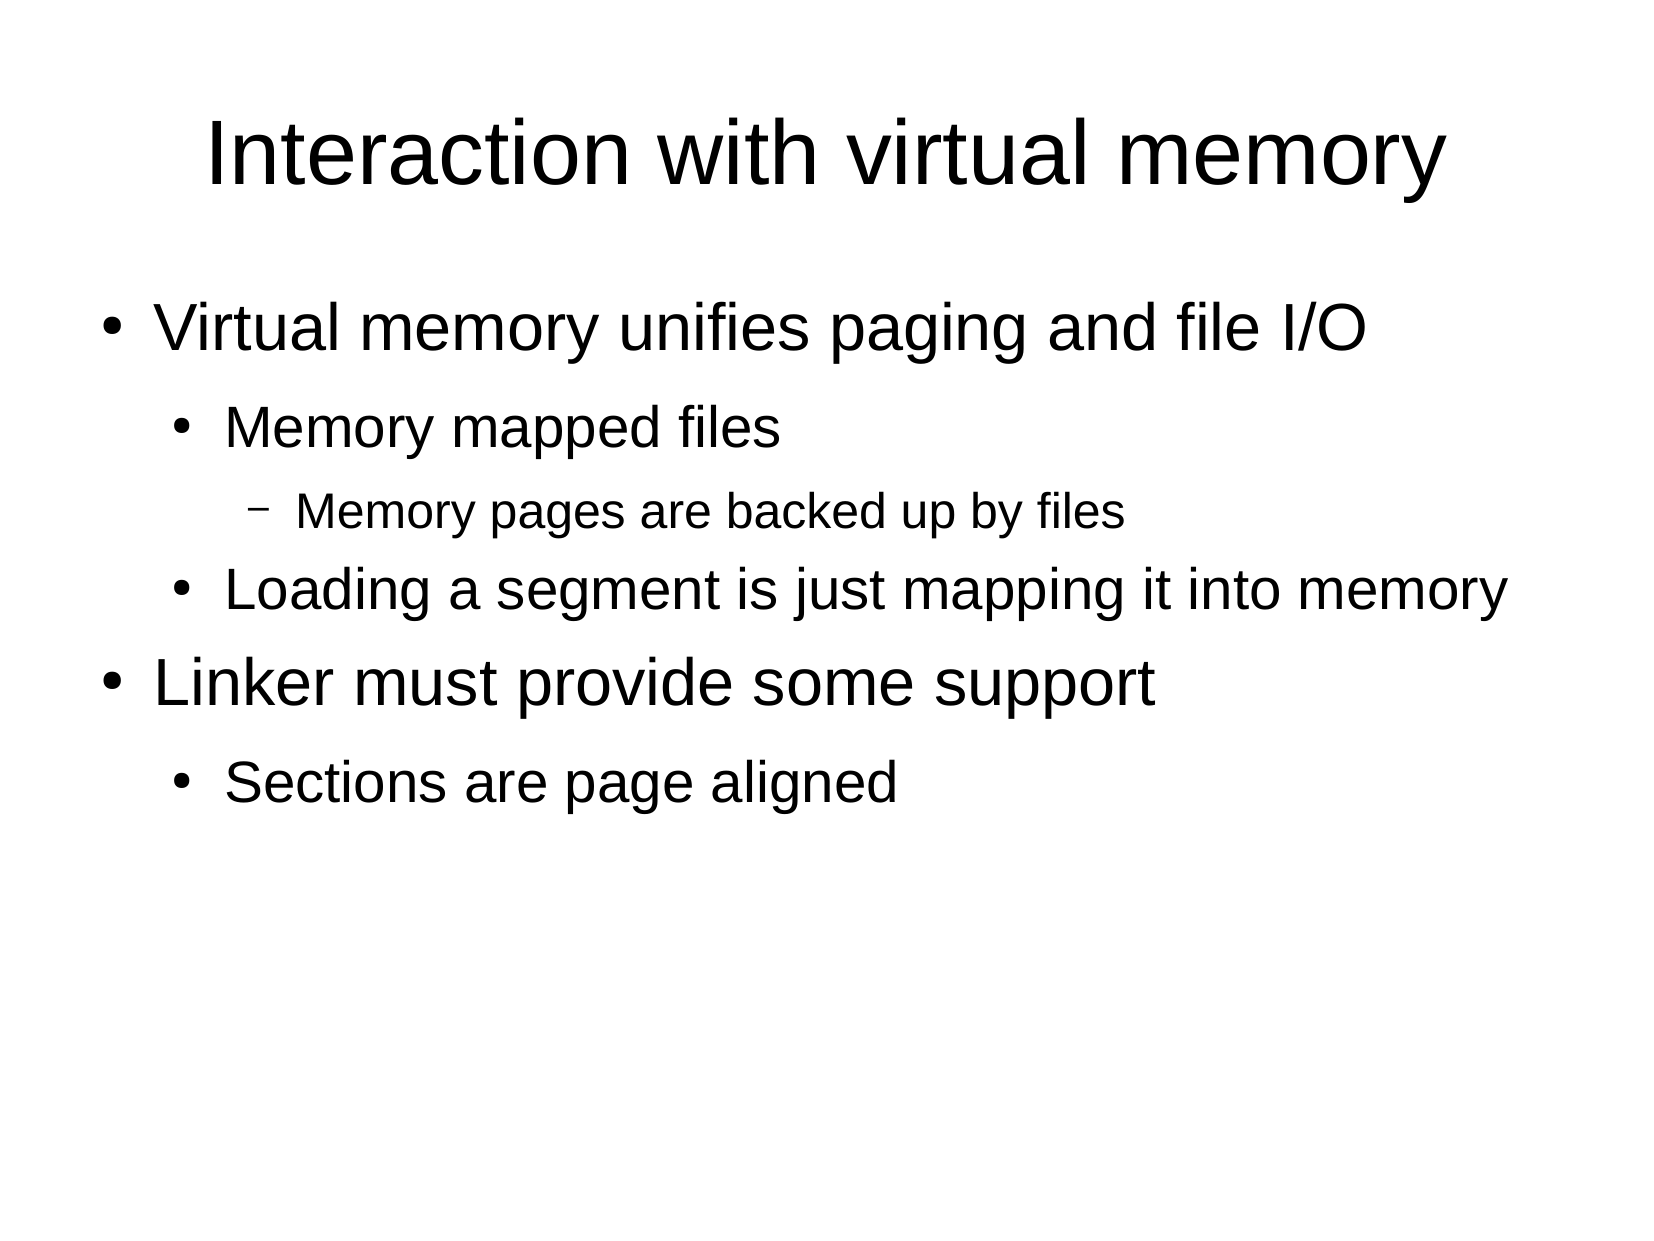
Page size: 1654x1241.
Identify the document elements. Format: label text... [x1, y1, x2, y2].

list Virtual memory unifies paging and file I/O Memory mapped files Memory pages are backed up by files Loading a segment is just mapping it into memory Linker must provide some support Sections are page aligned [82, 290, 1571, 1010]
title Interaction with virtual memory [82, 49, 1571, 257]
